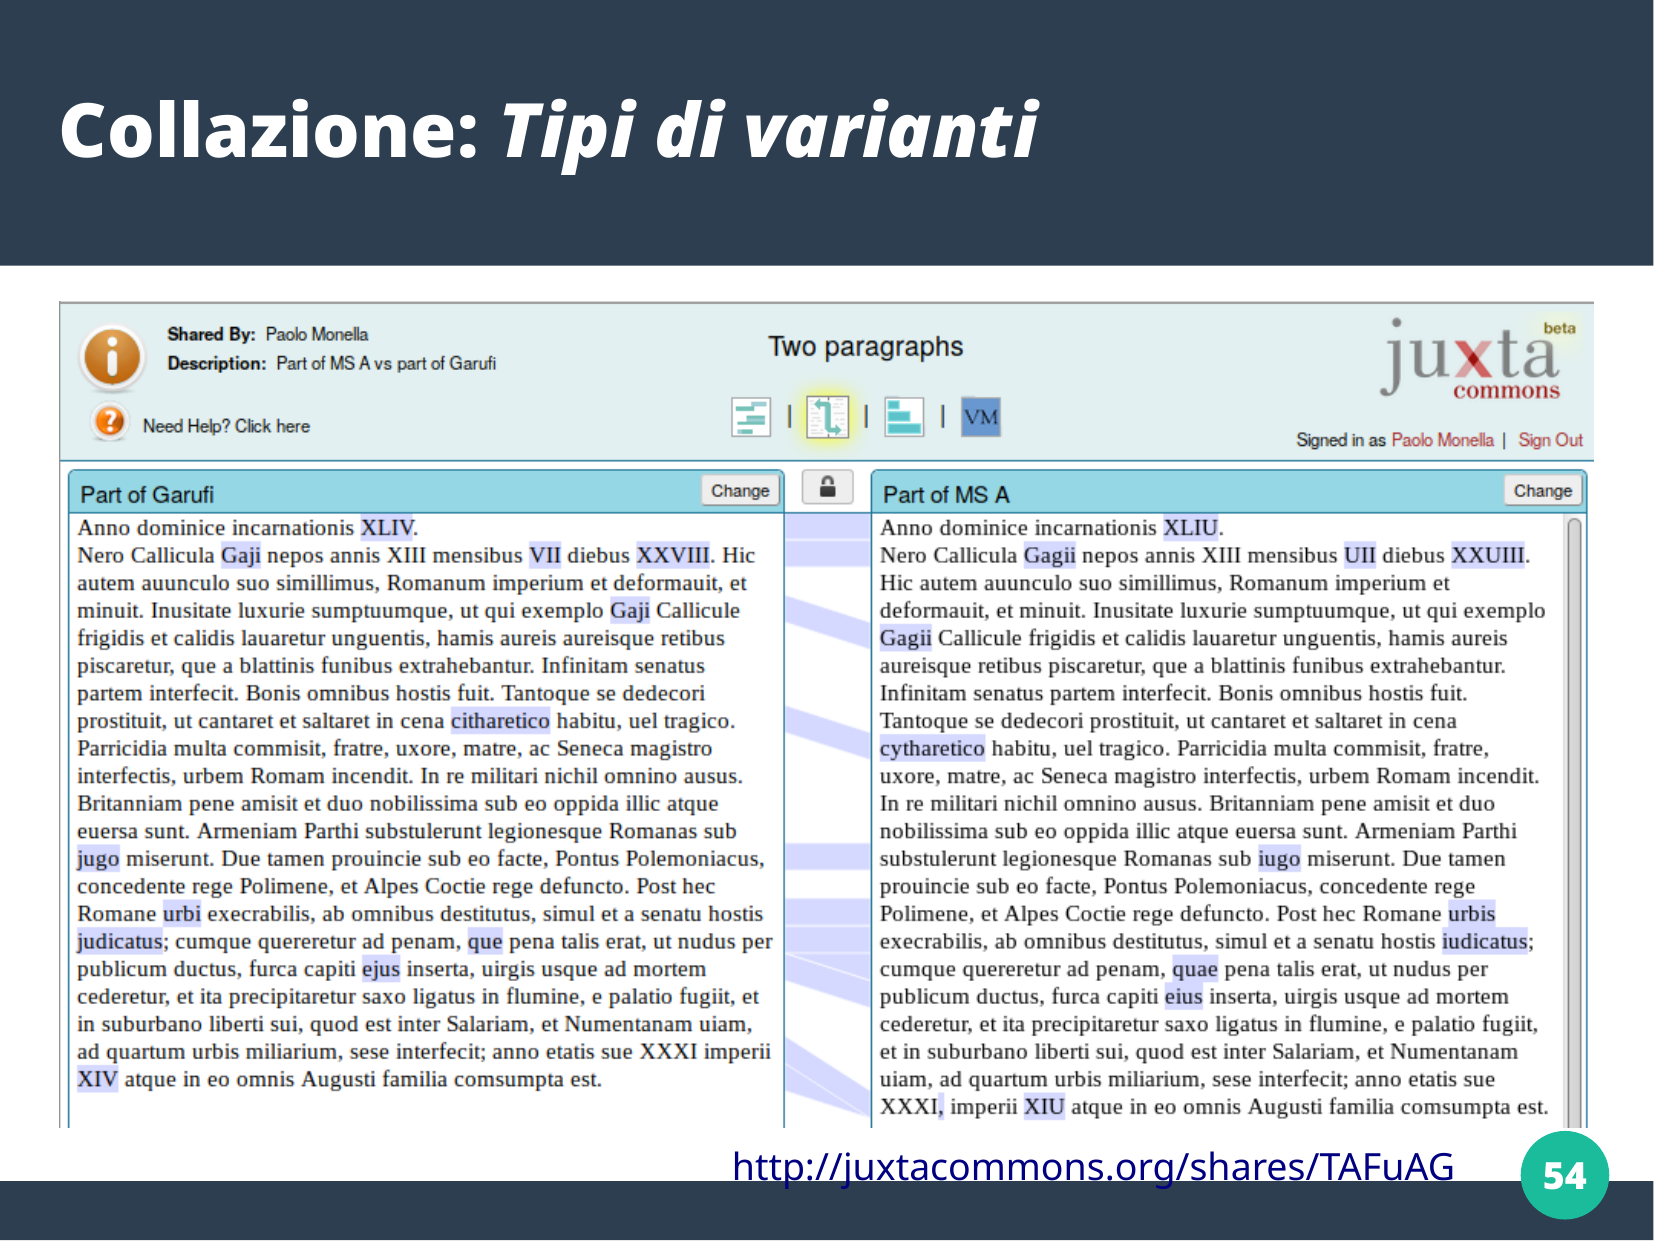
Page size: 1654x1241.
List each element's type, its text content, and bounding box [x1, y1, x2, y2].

title Collazione: Tipi di varianti [59, 49, 1595, 207]
text_box http://juxtacommons.org/shares/TAFuAG [717, 1132, 1546, 1235]
picture [59, 301, 1594, 1128]
